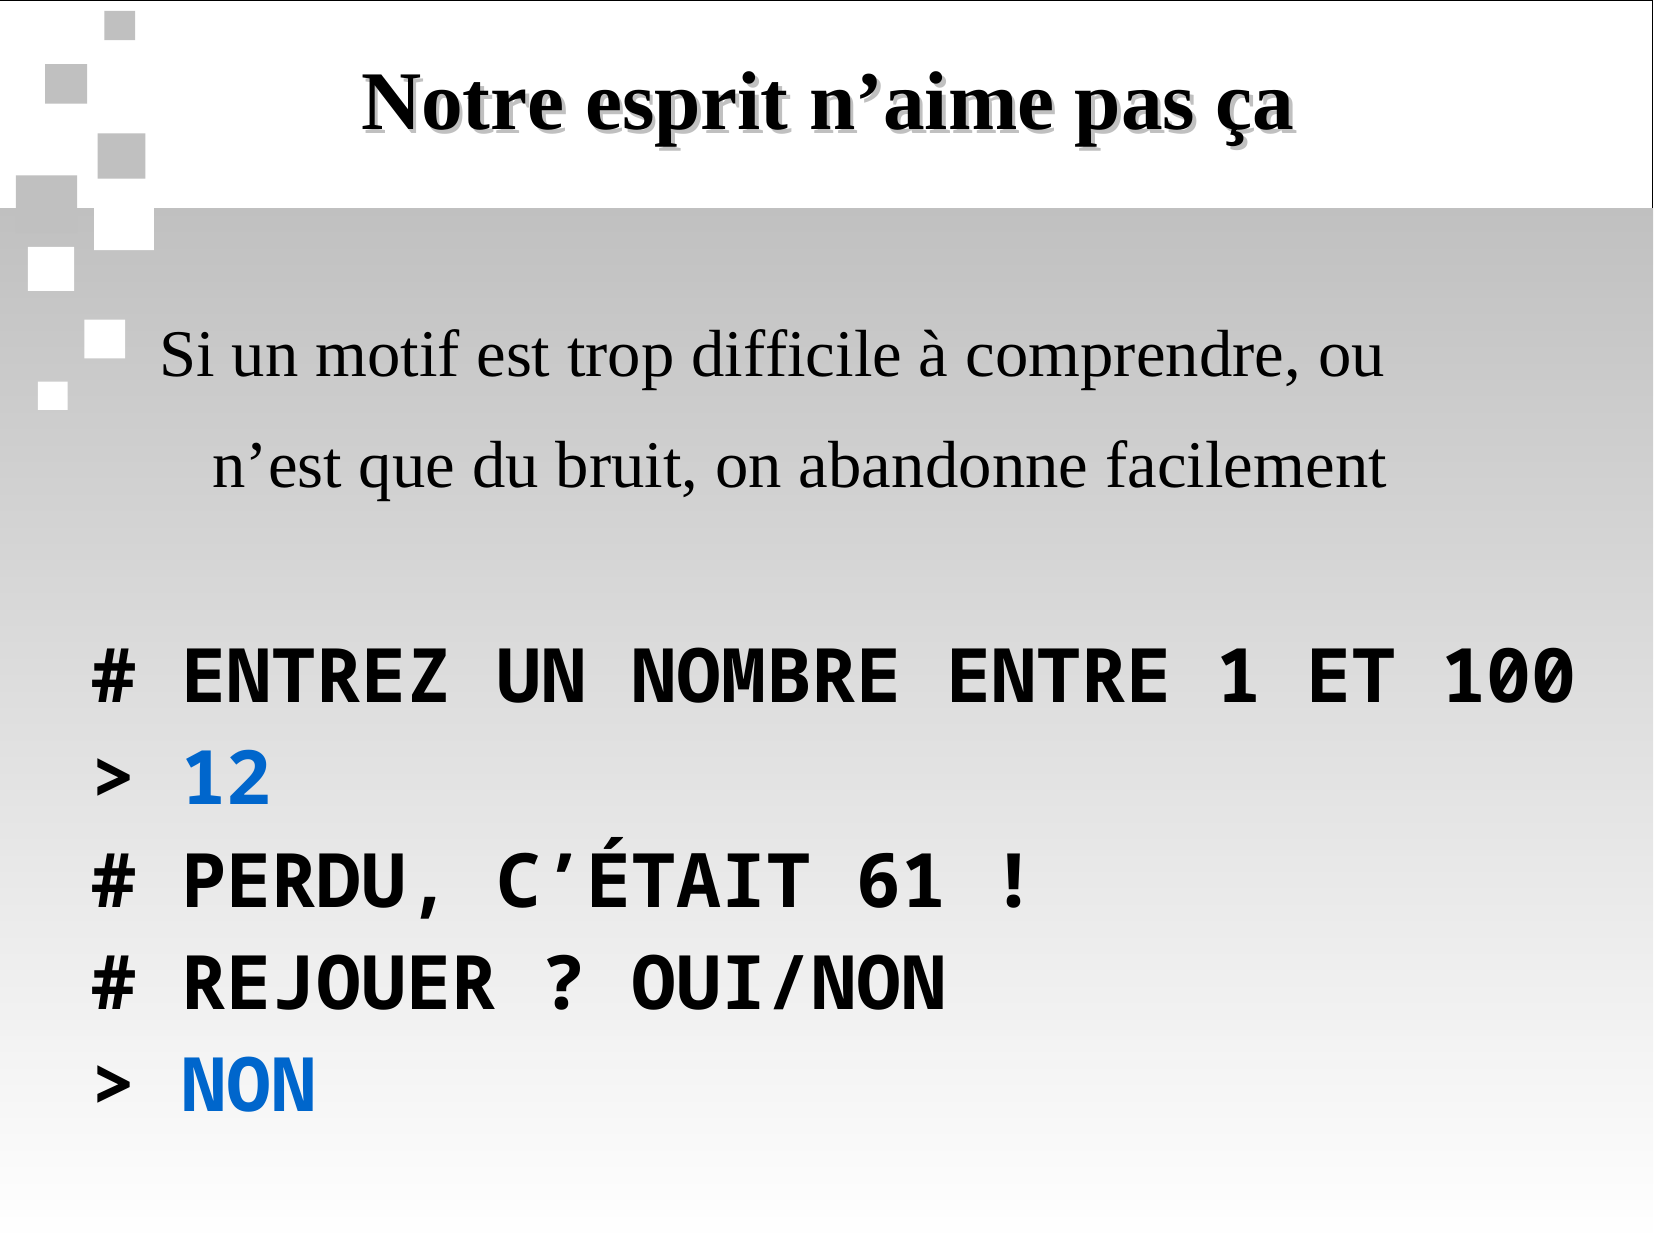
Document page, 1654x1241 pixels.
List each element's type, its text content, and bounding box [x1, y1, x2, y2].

list Si un motif est trop difficile à comprendre, ou n’est que du bruit, on abandonne facilement [141, 279, 1532, 622]
list Si un motif est trop difficile à comprendre, ou n’est que du bruit, on abandonne facilement [141, 1056, 1532, 1183]
title Notre esprit n’aime pas ça [90, 0, 1567, 204]
text_box # ENTREZ UN NOMBRE ENTRE 1 ET 100 > 12 # PERDU, C’ÉTAIT 61 ! # REJOUER ? OUI/NON > NON [91, 622, 1577, 1056]
